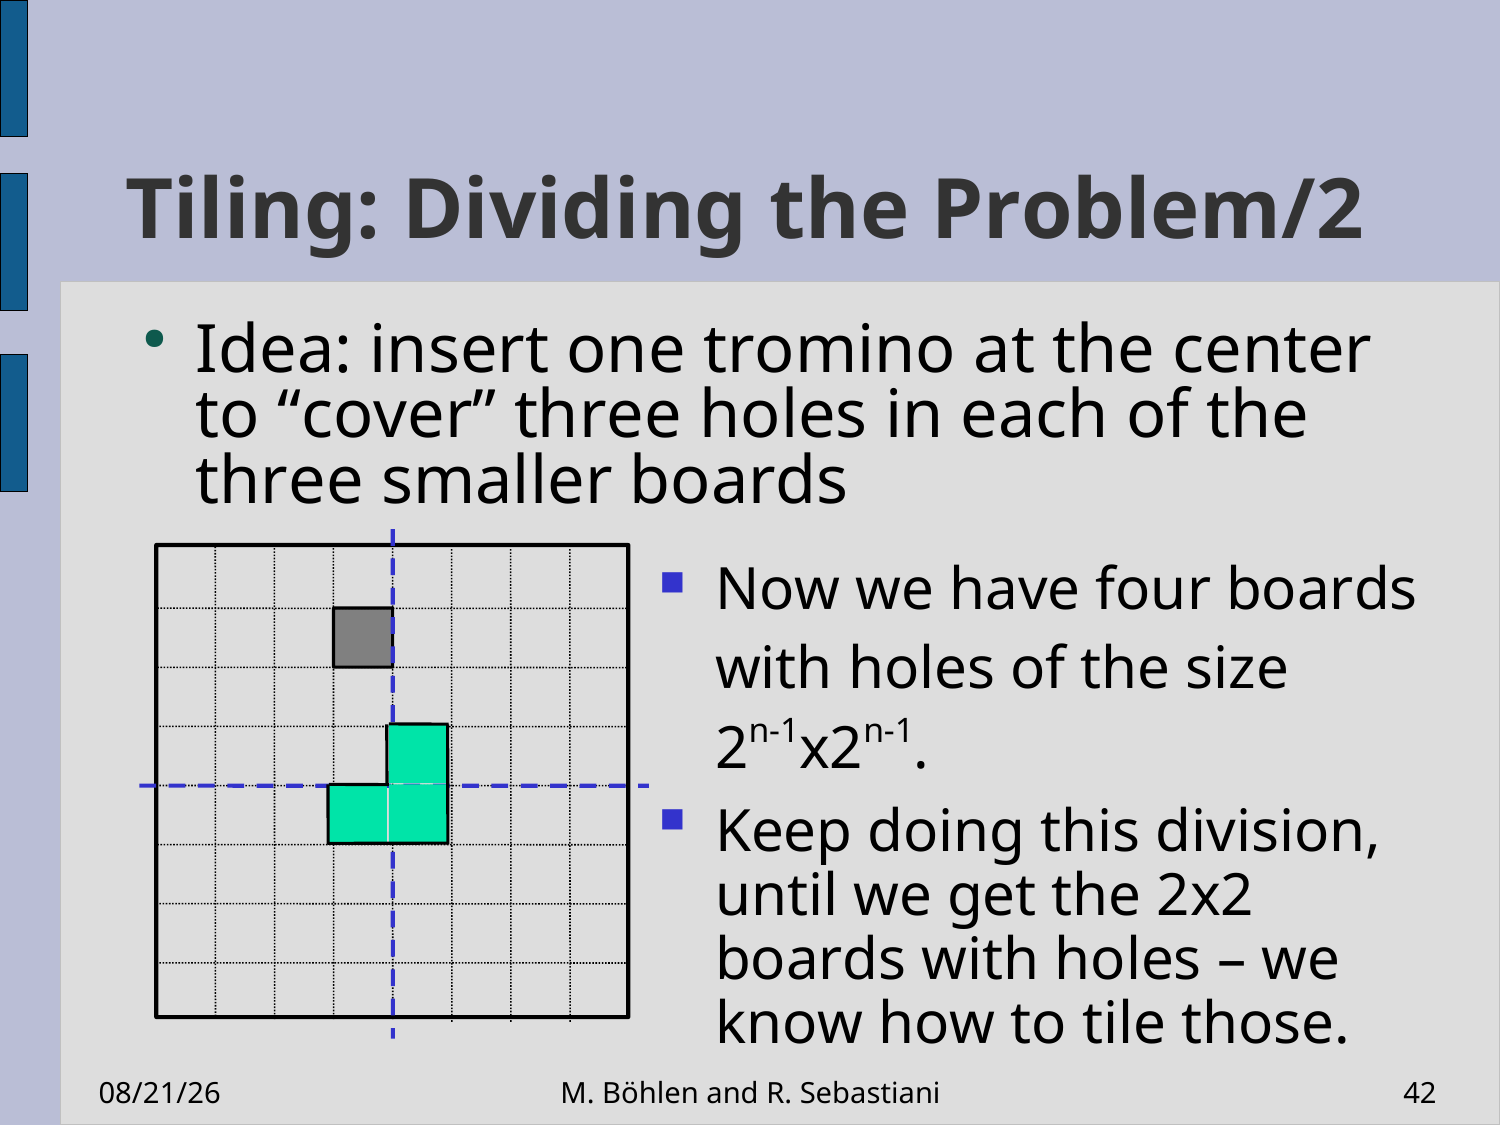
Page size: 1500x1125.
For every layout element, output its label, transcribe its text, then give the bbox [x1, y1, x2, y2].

list Idea: insert one tromino at the center to “cover” three holes in each of the three smaller boards [110, 312, 1392, 1022]
text_box [333, 607, 393, 668]
title Tiling: Dividing the Problem/2 [110, 82, 1392, 271]
text_box Now we have four boards with holes of the size 2n-1x2n-1. Keep doing this division, until we get the 2x2 boards with holes – we know how to tile those. [644, 539, 1466, 1023]
list Idea: insert one tromino at the center to “cover” three holes in each of the three smaller boards [159, 548, 626, 1015]
